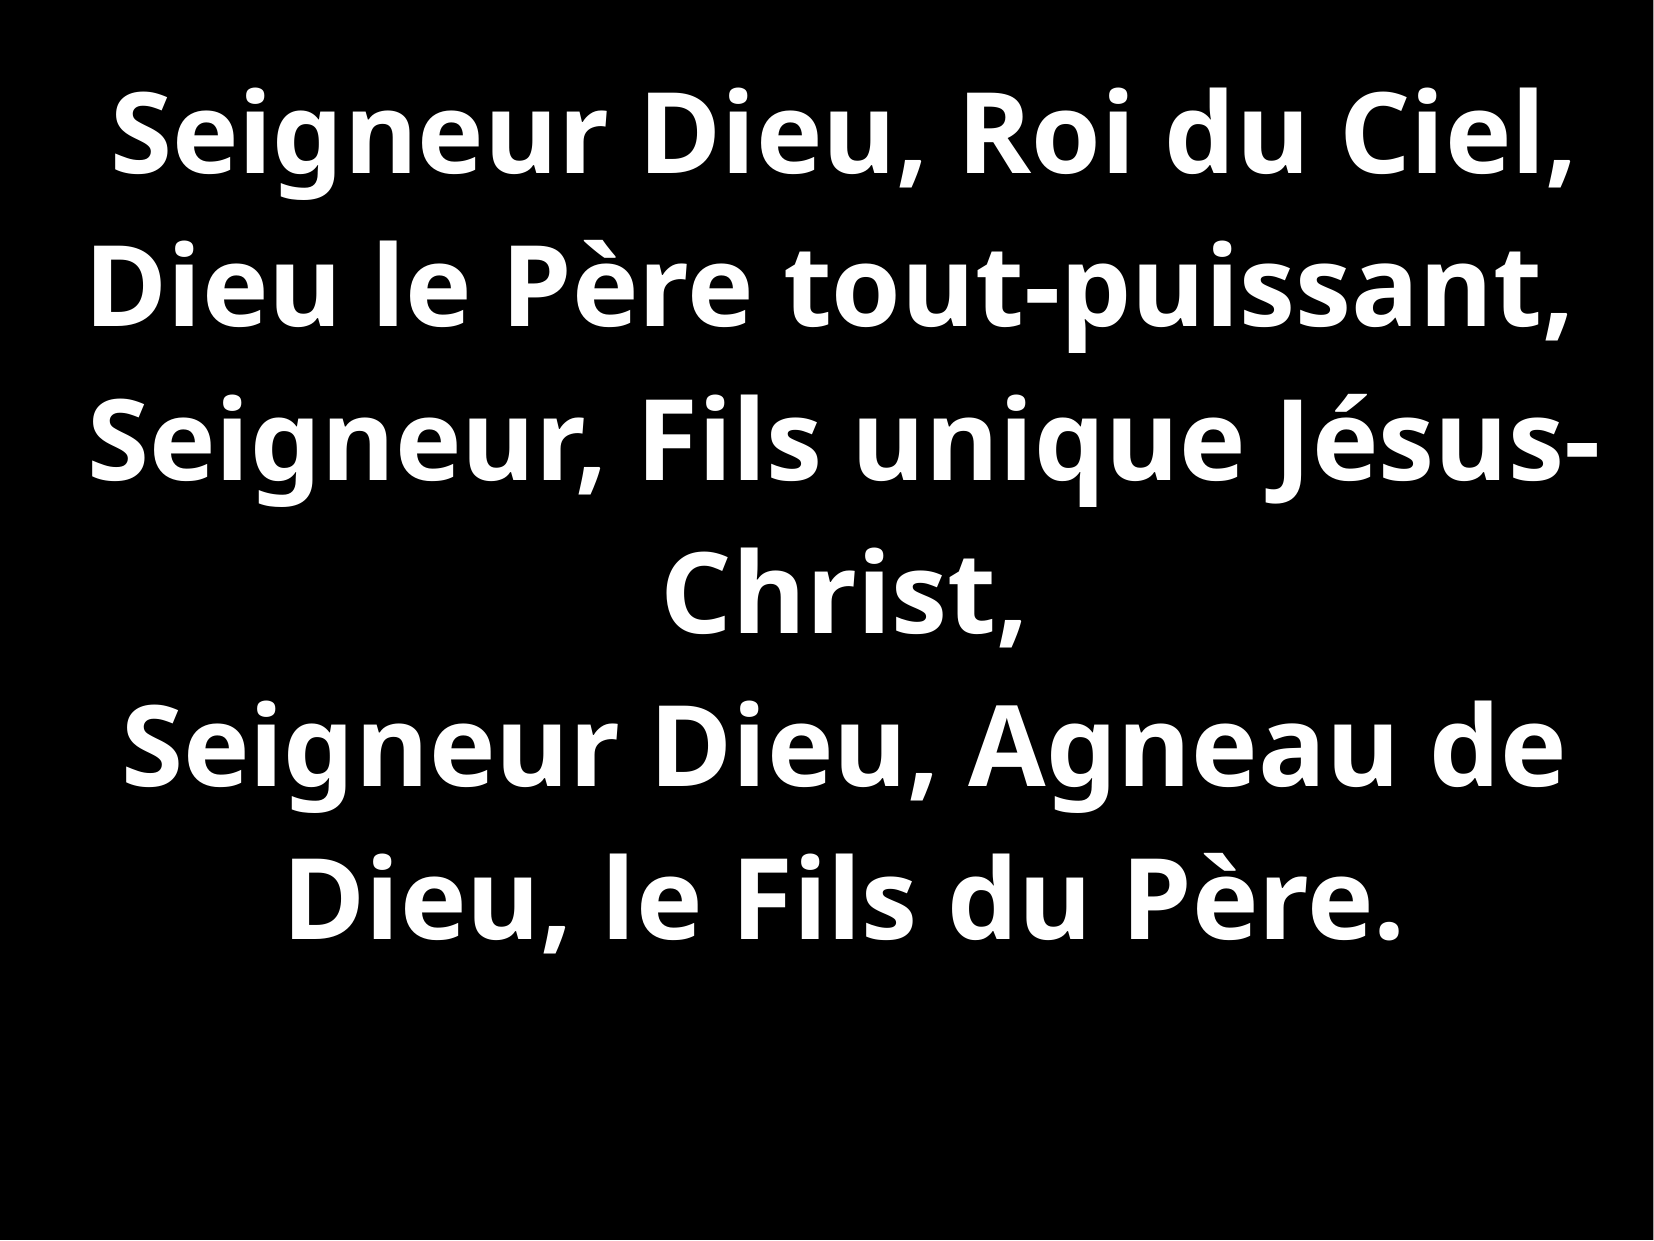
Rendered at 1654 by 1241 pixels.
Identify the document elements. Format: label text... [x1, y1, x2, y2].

subtitle Seigneur Dieu, Roi du Ciel, Dieu le Père tout-puissant, Seigneur, Fils unique Jésus-Christ, Seigneur Dieu, Agneau de Dieu, le Fils du Père. [82, 0, 1607, 1241]
